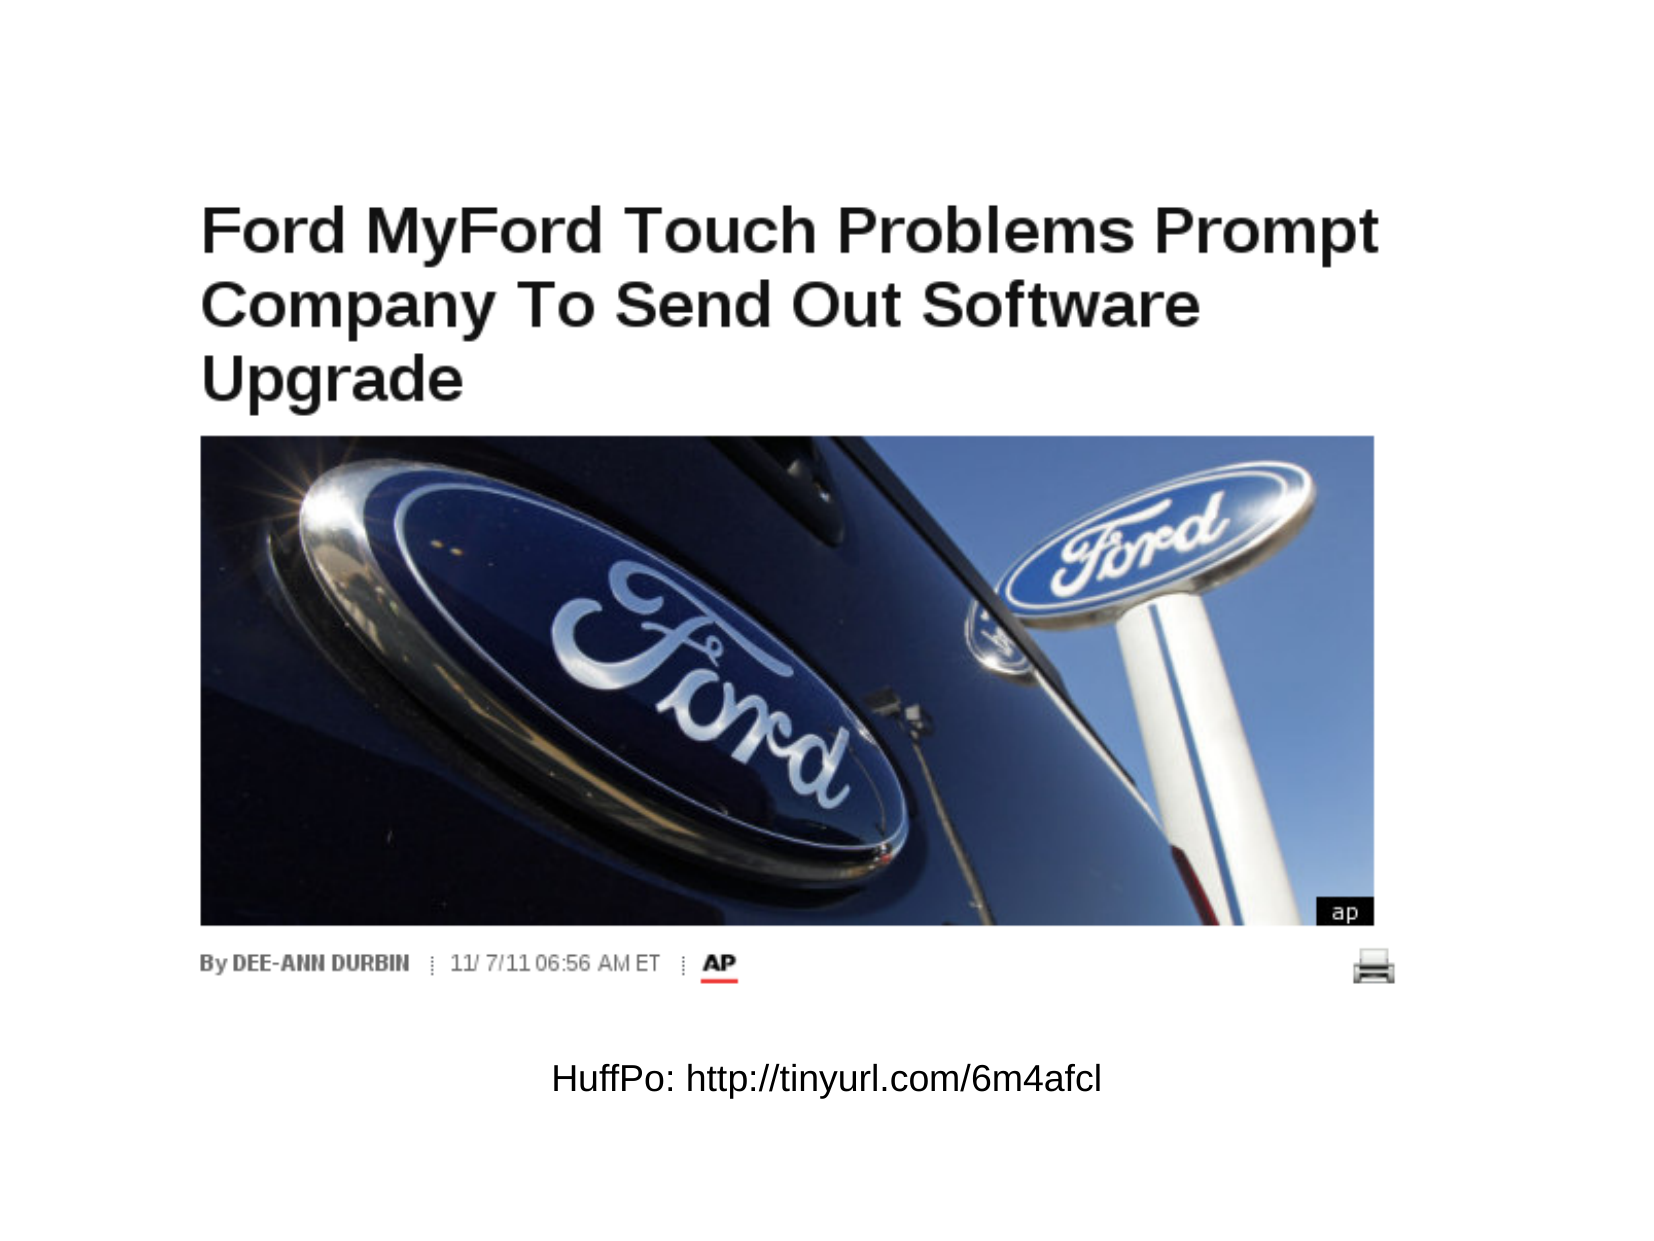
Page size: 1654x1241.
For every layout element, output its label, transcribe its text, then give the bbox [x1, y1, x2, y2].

text_box HuffPo: http://tinyurl.com/6m4afcl [536, 1050, 1117, 1107]
picture [160, 171, 1426, 991]
